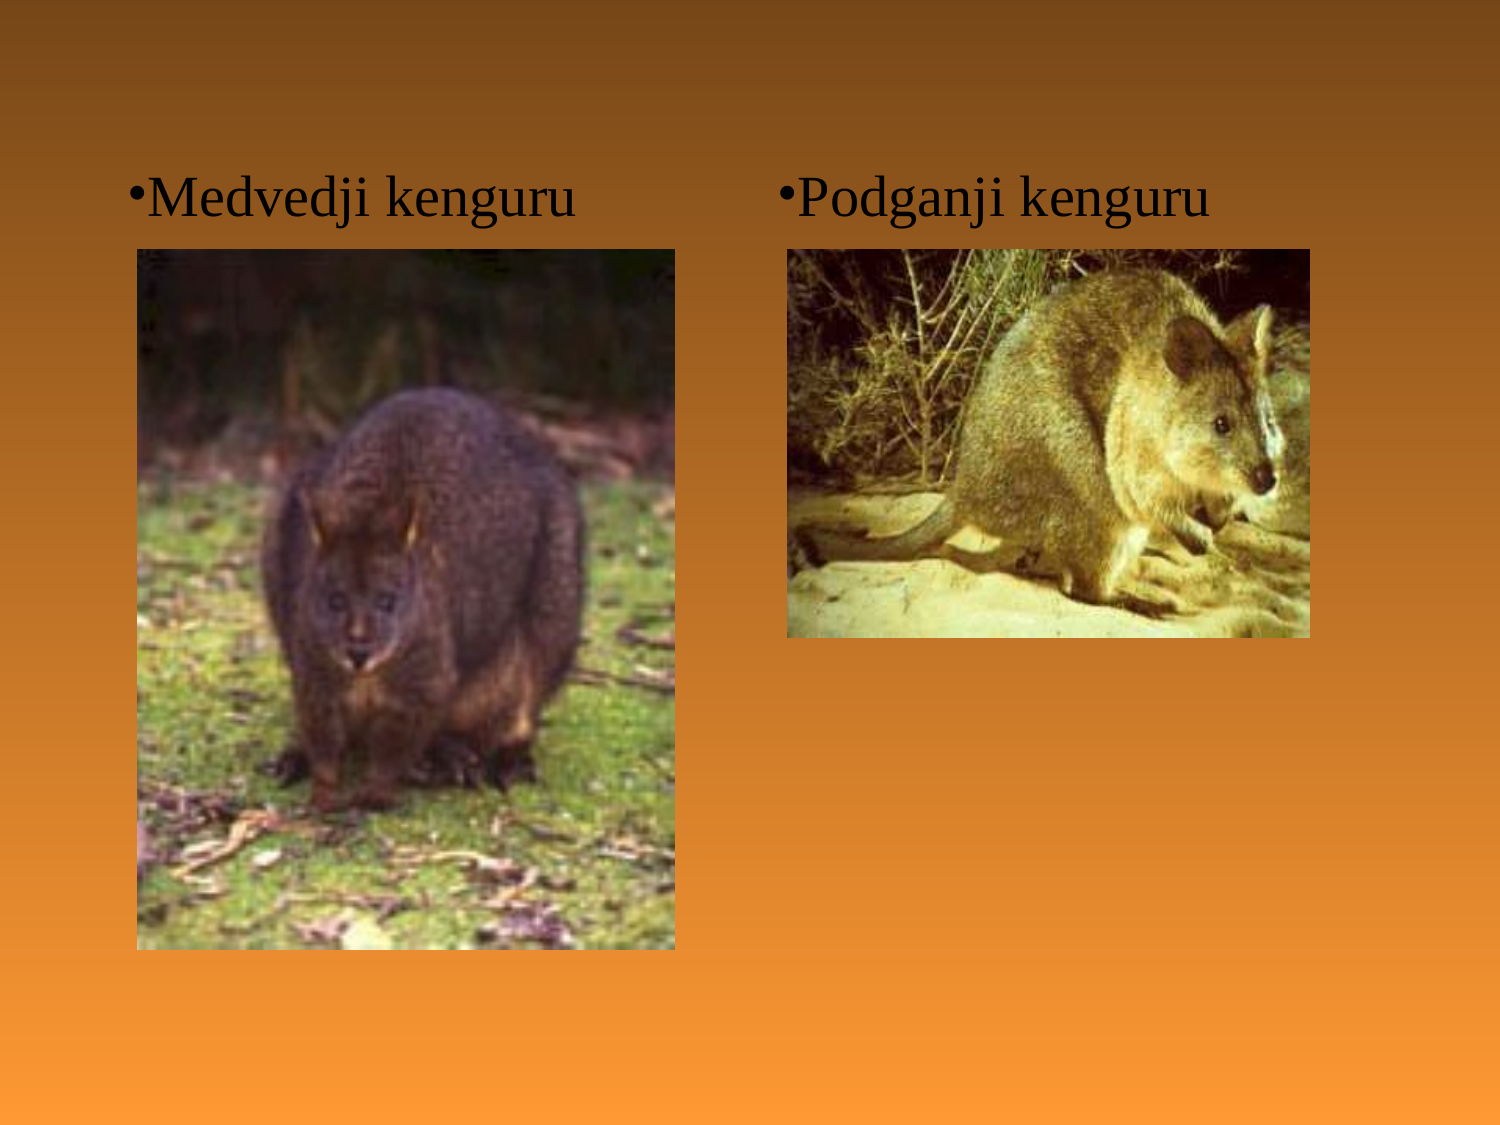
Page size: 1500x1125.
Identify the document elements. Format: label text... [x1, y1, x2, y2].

list Podganji kenguru [762, 149, 1388, 825]
list Medvedji kenguru [112, 149, 738, 825]
picture [137, 249, 675, 950]
picture [787, 249, 1310, 638]
